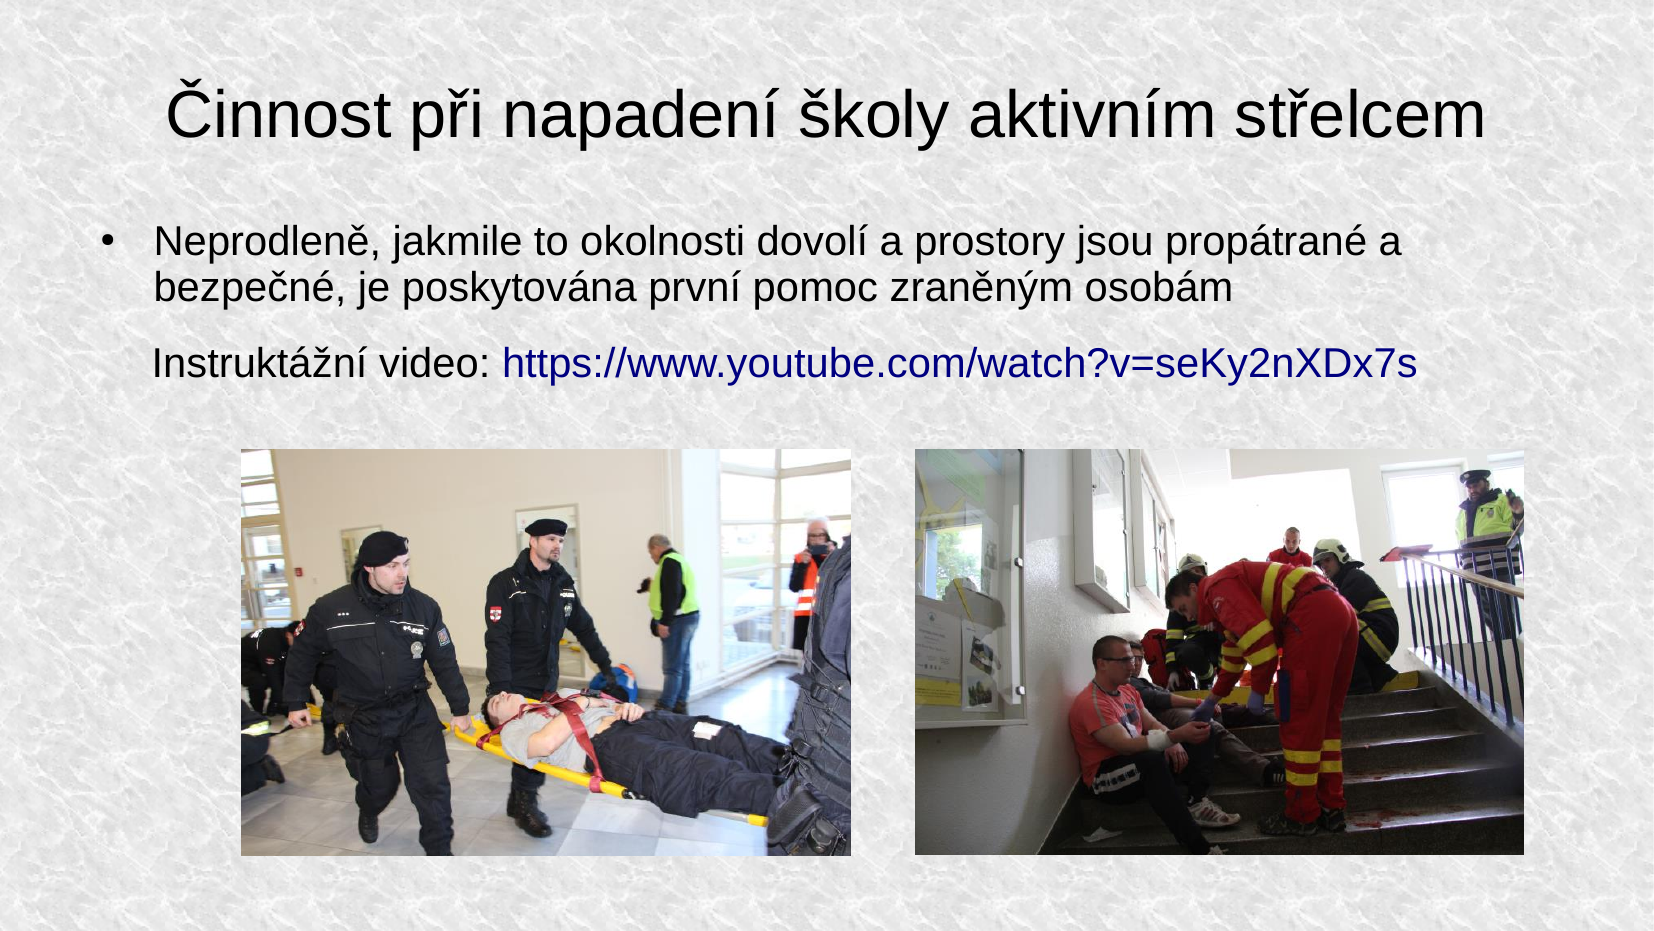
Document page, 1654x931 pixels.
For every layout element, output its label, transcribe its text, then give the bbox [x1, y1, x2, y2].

picture [0, 0, 1654, 931]
title Činnost při napadení školy aktivním střelcem [82, 37, 1571, 193]
list Neprodleně, jakmile to okolnosti dovolí a prostory jsou propátrané a bezpečné, je poskytována první pomoc zraněným osobám Instruktážní video: https://www.youtube.com/watch?v=seKy2nXDx7s [82, 217, 1571, 758]
